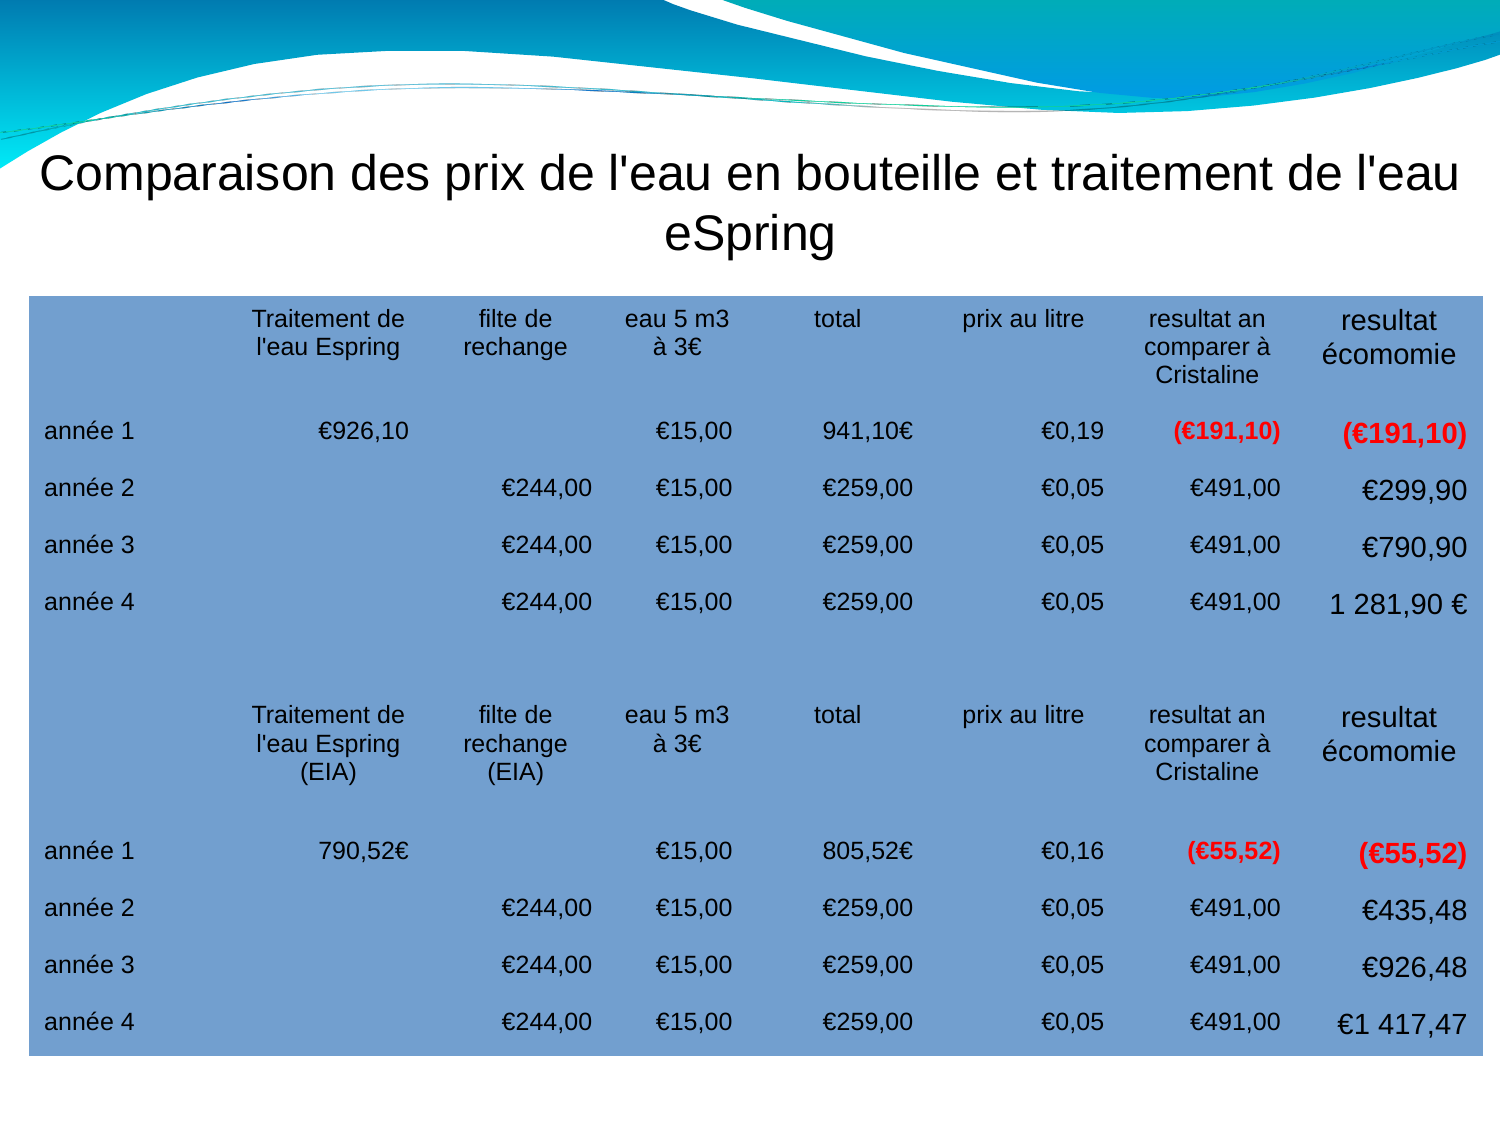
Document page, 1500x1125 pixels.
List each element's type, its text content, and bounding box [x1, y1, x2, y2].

table_cell [424, 409, 607, 466]
table_cell €244,00 [424, 943, 607, 1000]
table_cell €0,19 [928, 409, 1119, 466]
table_header resultat écomomie [1296, 296, 1483, 409]
table_cell €15,00 [607, 523, 748, 580]
table_cell année 4 [29, 580, 233, 636]
table_cell (€55,52) [1119, 829, 1296, 886]
table_cell 805,52€ [748, 829, 928, 886]
table_cell €491,00 [1119, 1000, 1296, 1056]
table_cell €0,05 [928, 1000, 1119, 1056]
table_cell année 3 [29, 523, 233, 580]
table_cell €0,16 [928, 829, 1119, 886]
table_cell [233, 1000, 424, 1056]
table_cell €1 417,47 [1296, 1000, 1483, 1056]
table_cell année 2 [29, 886, 233, 943]
table_header prix au litre [928, 296, 1119, 409]
table_cell €259,00 [748, 943, 928, 1000]
table_cell €15,00 [607, 409, 748, 466]
table_header resultat an comparer à Cristaline [1119, 296, 1296, 409]
table_cell €491,00 [1119, 466, 1296, 523]
table_cell [424, 636, 607, 693]
table_header filte de rechange [424, 296, 607, 409]
table_cell €790,90 [1296, 523, 1483, 580]
table_cell €491,00 [1119, 943, 1296, 1000]
table_cell [233, 636, 424, 693]
table_cell [233, 886, 424, 943]
table_cell €926,48 [1296, 943, 1483, 1000]
table_cell €259,00 [748, 1000, 928, 1056]
table_cell €15,00 [607, 829, 748, 886]
table_cell €259,00 [748, 523, 928, 580]
table_cell €0,05 [928, 466, 1119, 523]
table_cell 1 281,90 € [1296, 580, 1483, 636]
table_cell [748, 636, 928, 693]
table_cell €0,05 [928, 886, 1119, 943]
table_cell filte de rechange (EIA) [424, 693, 607, 829]
table_cell [928, 636, 1119, 693]
table_header total [748, 296, 928, 409]
table_cell 790,52€ [233, 829, 424, 886]
table_cell €15,00 [607, 466, 748, 523]
table_cell €15,00 [607, 580, 748, 636]
table_cell €244,00 [424, 466, 607, 523]
table_cell €259,00 [748, 886, 928, 943]
table_cell resultat an comparer à Cristaline [1119, 693, 1296, 829]
table_cell [233, 523, 424, 580]
table_cell [233, 580, 424, 636]
table_cell total [748, 693, 928, 829]
table_cell année 3 [29, 943, 233, 1000]
table_cell €259,00 [748, 466, 928, 523]
table_header [29, 296, 233, 409]
table_header eau 5 m3 à 3€ [607, 296, 748, 409]
table_cell année 1 [29, 829, 233, 886]
table_cell (€191,10) [1296, 409, 1483, 466]
table_cell €491,00 [1119, 580, 1296, 636]
table_cell €0,05 [928, 523, 1119, 580]
table_cell €491,00 [1119, 523, 1296, 580]
table_cell €491,00 [1119, 886, 1296, 943]
table_cell €244,00 [424, 580, 607, 636]
table_cell Traitement de l'eau Espring (EIA) [233, 693, 424, 829]
table_cell €15,00 [607, 943, 748, 1000]
table_cell année 2 [29, 466, 233, 523]
table_cell €0,05 [928, 580, 1119, 636]
table_cell [607, 636, 748, 693]
table_cell [29, 636, 233, 693]
table_cell resultat écomomie [1296, 693, 1483, 829]
text_box Comparaison des prix de l'eau en bouteille et traitement de l'eau eSpring [0, 133, 1500, 270]
table_cell [1296, 636, 1483, 693]
table_cell €244,00 [424, 1000, 607, 1056]
table_cell [233, 943, 424, 1000]
table_cell eau 5 m3 à 3€ [607, 693, 748, 829]
table_cell [1119, 636, 1296, 693]
table_cell [233, 466, 424, 523]
table_header Traitement de l'eau Espring [233, 296, 424, 409]
table_cell [29, 693, 233, 829]
table_cell €244,00 [424, 886, 607, 943]
table_cell €435,48 [1296, 886, 1483, 943]
table_cell €259,00 [748, 580, 928, 636]
table_cell €0,05 [928, 943, 1119, 1000]
table_cell (€191,10) [1119, 409, 1296, 466]
table_cell [424, 829, 607, 886]
table_cell 941,10€ [748, 409, 928, 466]
table_cell année 4 [29, 1000, 233, 1056]
table_cell €244,00 [424, 523, 607, 580]
table_cell €299,90 [1296, 466, 1483, 523]
table_cell (€55,52) [1296, 829, 1483, 886]
table_cell €15,00 [607, 1000, 748, 1056]
table_cell €15,00 [607, 886, 748, 943]
table_cell année 1 [29, 409, 233, 466]
table_cell €926,10 [233, 409, 424, 466]
table_cell prix au litre [928, 693, 1119, 829]
